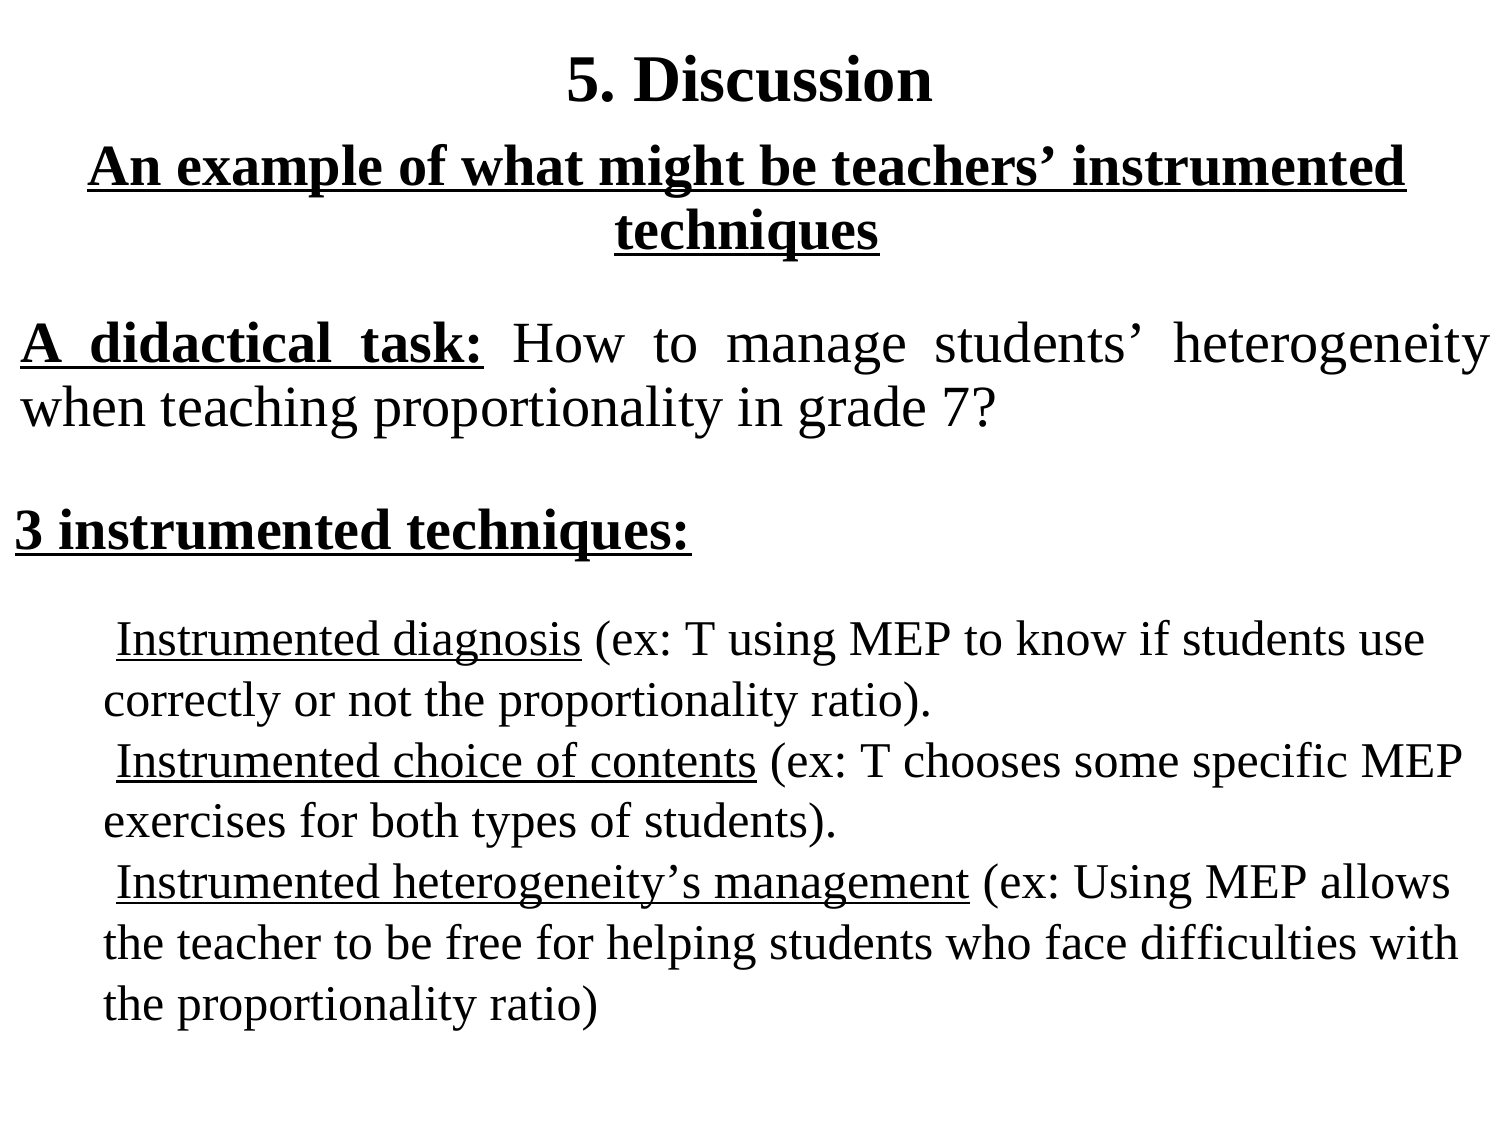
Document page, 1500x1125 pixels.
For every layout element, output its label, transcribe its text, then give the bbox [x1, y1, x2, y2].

text_box 3 instrumented techniques: [0, 490, 1500, 571]
text_box An example of what might be teachers’ instrumented techniques [0, 125, 1500, 271]
text_box A didactical task: How to manage students’ heterogeneity when teaching proportionality in grade 7? [5, 302, 1500, 448]
title 5. Discussion [112, 30, 1388, 125]
text_box Instrumented diagnosis (ex: T using MEP to know if students use correctly or not the proportionality ratio). Instrumented choice of contents (ex: T chooses some specific MEP exercises for both types of students). Instrumented heterogeneity’s management (ex: Using MEP allows the teacher to be free for helping students who face difficulties with the proportionality ratio) [88, 597, 1500, 1039]
